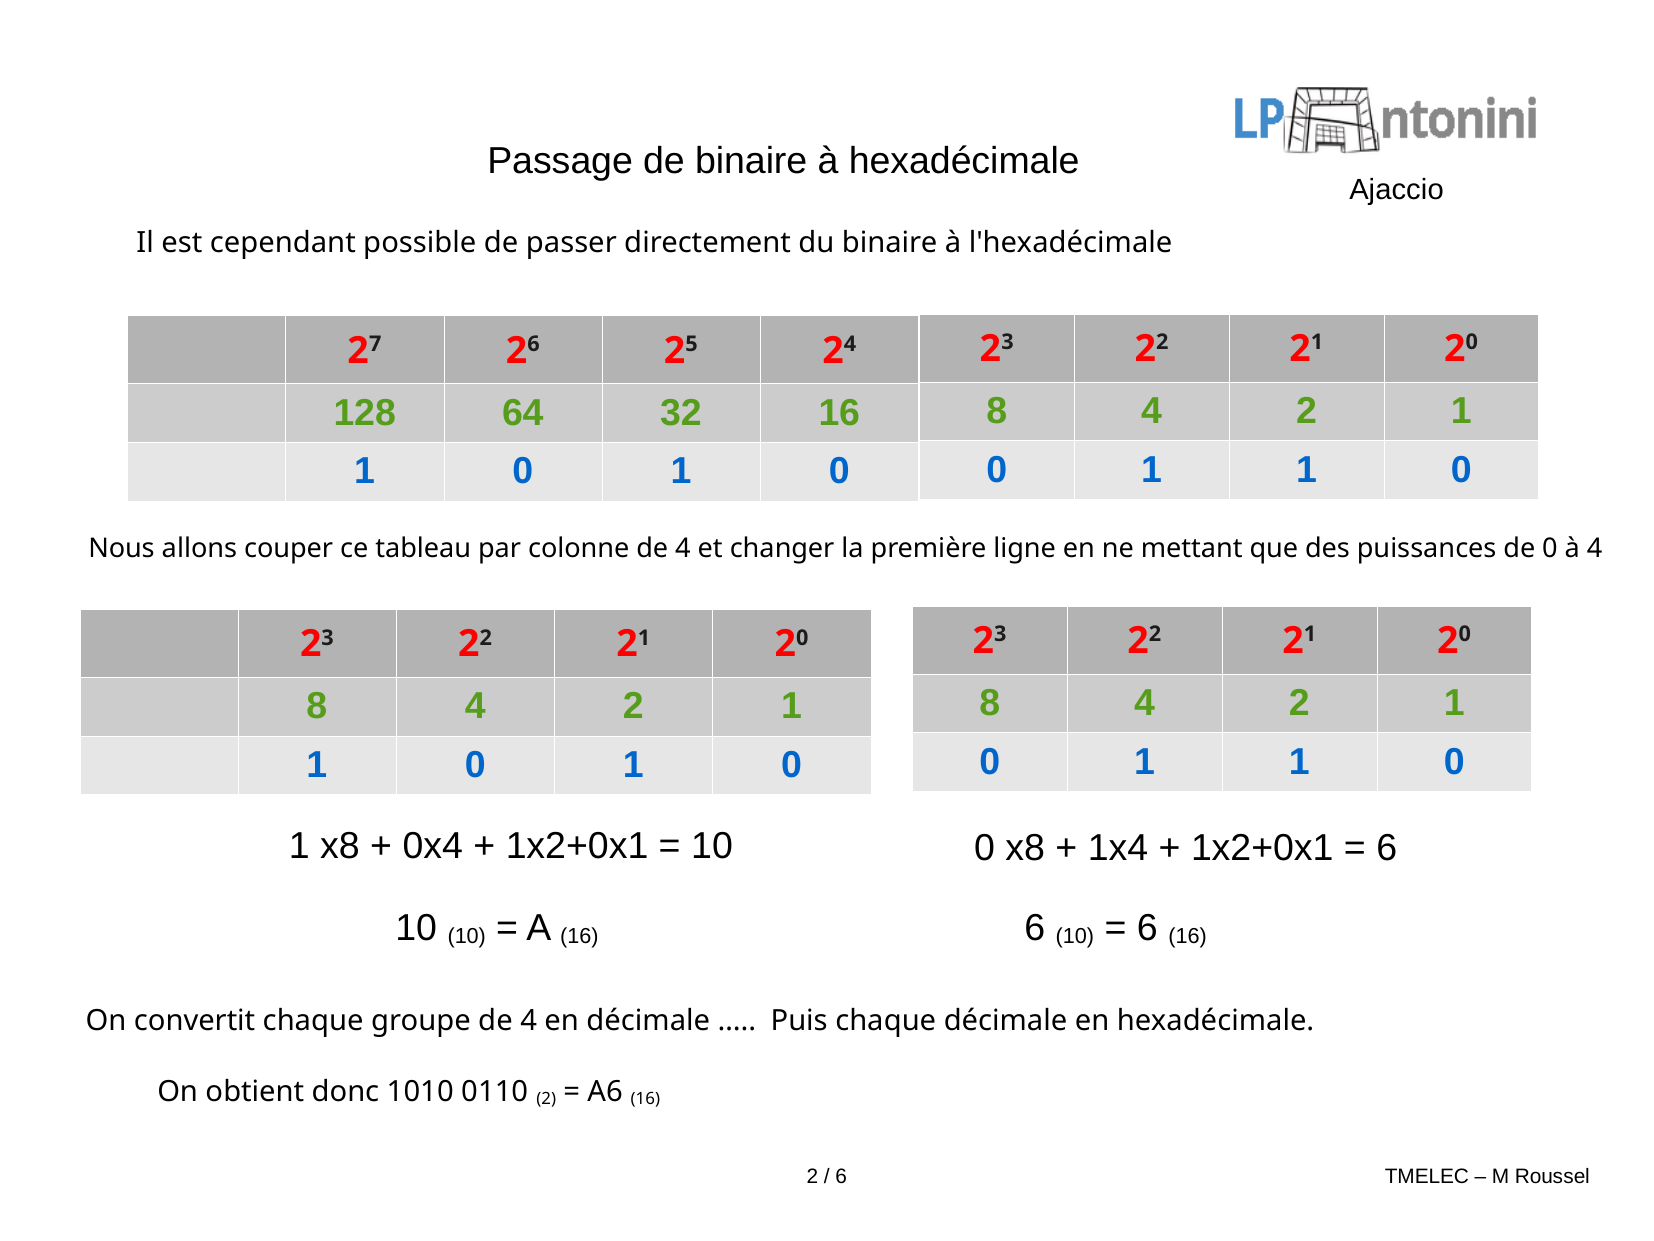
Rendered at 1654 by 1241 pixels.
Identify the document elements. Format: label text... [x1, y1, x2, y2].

table_header 22 [1068, 607, 1222, 674]
table_header 20 [1378, 607, 1531, 674]
table_cell 2 [555, 678, 712, 736]
table_cell 8 [239, 678, 396, 736]
table_cell 4 [1068, 675, 1222, 732]
text_box TMELEC – M Roussel [1370, 1157, 1607, 1206]
table_cell 1 [1075, 441, 1229, 499]
table_header 23 [239, 610, 396, 677]
table_cell 0 [1378, 733, 1531, 791]
table_cell 64 [445, 384, 602, 442]
table_cell [128, 384, 285, 442]
table_header 27 [286, 316, 444, 383]
table_cell [128, 443, 285, 501]
table_cell 1 [1378, 675, 1531, 732]
table_cell 32 [603, 384, 760, 442]
table_cell [81, 678, 238, 736]
table_cell [81, 737, 238, 794]
table_cell 4 [1075, 383, 1229, 440]
table_header 25 [603, 316, 760, 383]
table_cell 1 [713, 678, 871, 736]
table_cell 1 [1223, 733, 1377, 791]
table_cell 1 [286, 443, 444, 501]
table_cell 128 [286, 384, 444, 442]
table_header [128, 316, 285, 383]
table_cell 1 [1068, 733, 1222, 791]
table_header 26 [445, 316, 602, 383]
table_cell 0 [913, 733, 1067, 791]
table_header 21 [1230, 315, 1384, 382]
text_box 0 x8 + 1x4 + 1x2+0x1 = 6 [959, 818, 1412, 876]
table_cell 4 [397, 678, 554, 736]
text_box 1 x8 + 0x4 + 1x2+0x1 = 10 [274, 816, 747, 874]
table_cell 16 [761, 384, 918, 442]
text_box Il est cependant possible de passer directement du binaire à l'hexadécimale [121, 214, 1574, 286]
table_header [81, 610, 238, 677]
table_header 22 [397, 610, 554, 677]
table_cell 0 [713, 737, 871, 794]
table_header 24 [761, 316, 918, 383]
table_cell 1 [1230, 441, 1384, 499]
table_cell 0 [1385, 441, 1538, 499]
table_header 23 [913, 607, 1067, 674]
table_cell 8 [920, 383, 1074, 440]
text_box Nous allons couper ce tableau par colonne de 4 et changer la première ligne en ne mettant que des puissances de 0 à 4 [73, 521, 1583, 593]
table_header 22 [1075, 315, 1229, 382]
table_cell 2 [1230, 383, 1384, 440]
table_cell 0 [761, 443, 918, 501]
table_header 20 [713, 610, 871, 677]
table_cell 0 [920, 441, 1074, 499]
table_cell 8 [913, 675, 1067, 732]
table_header 21 [1223, 607, 1377, 674]
text_box 2 / 6 [779, 1157, 875, 1205]
table_header 23 [920, 315, 1074, 382]
text_box Ajaccio [1334, 165, 1465, 213]
text_box On convertit chaque groupe de 4 en décimale ….. [70, 992, 755, 1063]
text_box 10 (10) = A (16) [380, 899, 614, 969]
table_cell 1 [1385, 383, 1538, 440]
table_cell 2 [1223, 675, 1377, 732]
text_box On obtient donc 1010 0110 (2) = A6 (16) [142, 1062, 721, 1134]
table_cell 1 [239, 737, 396, 794]
table_cell 1 [603, 443, 760, 501]
picture [1228, 82, 1548, 160]
table_cell 0 [397, 737, 554, 794]
text_box 6 (10) = 6 (16) [1009, 899, 1222, 969]
table_cell 1 [555, 737, 712, 794]
table_cell 0 [445, 443, 602, 501]
text_box Puis chaque décimale en hexadécimale. [755, 992, 1418, 1063]
text_box Passage de binaire à hexadécimale [472, 132, 1146, 201]
table_header 21 [555, 610, 712, 677]
table_header 20 [1385, 315, 1538, 382]
